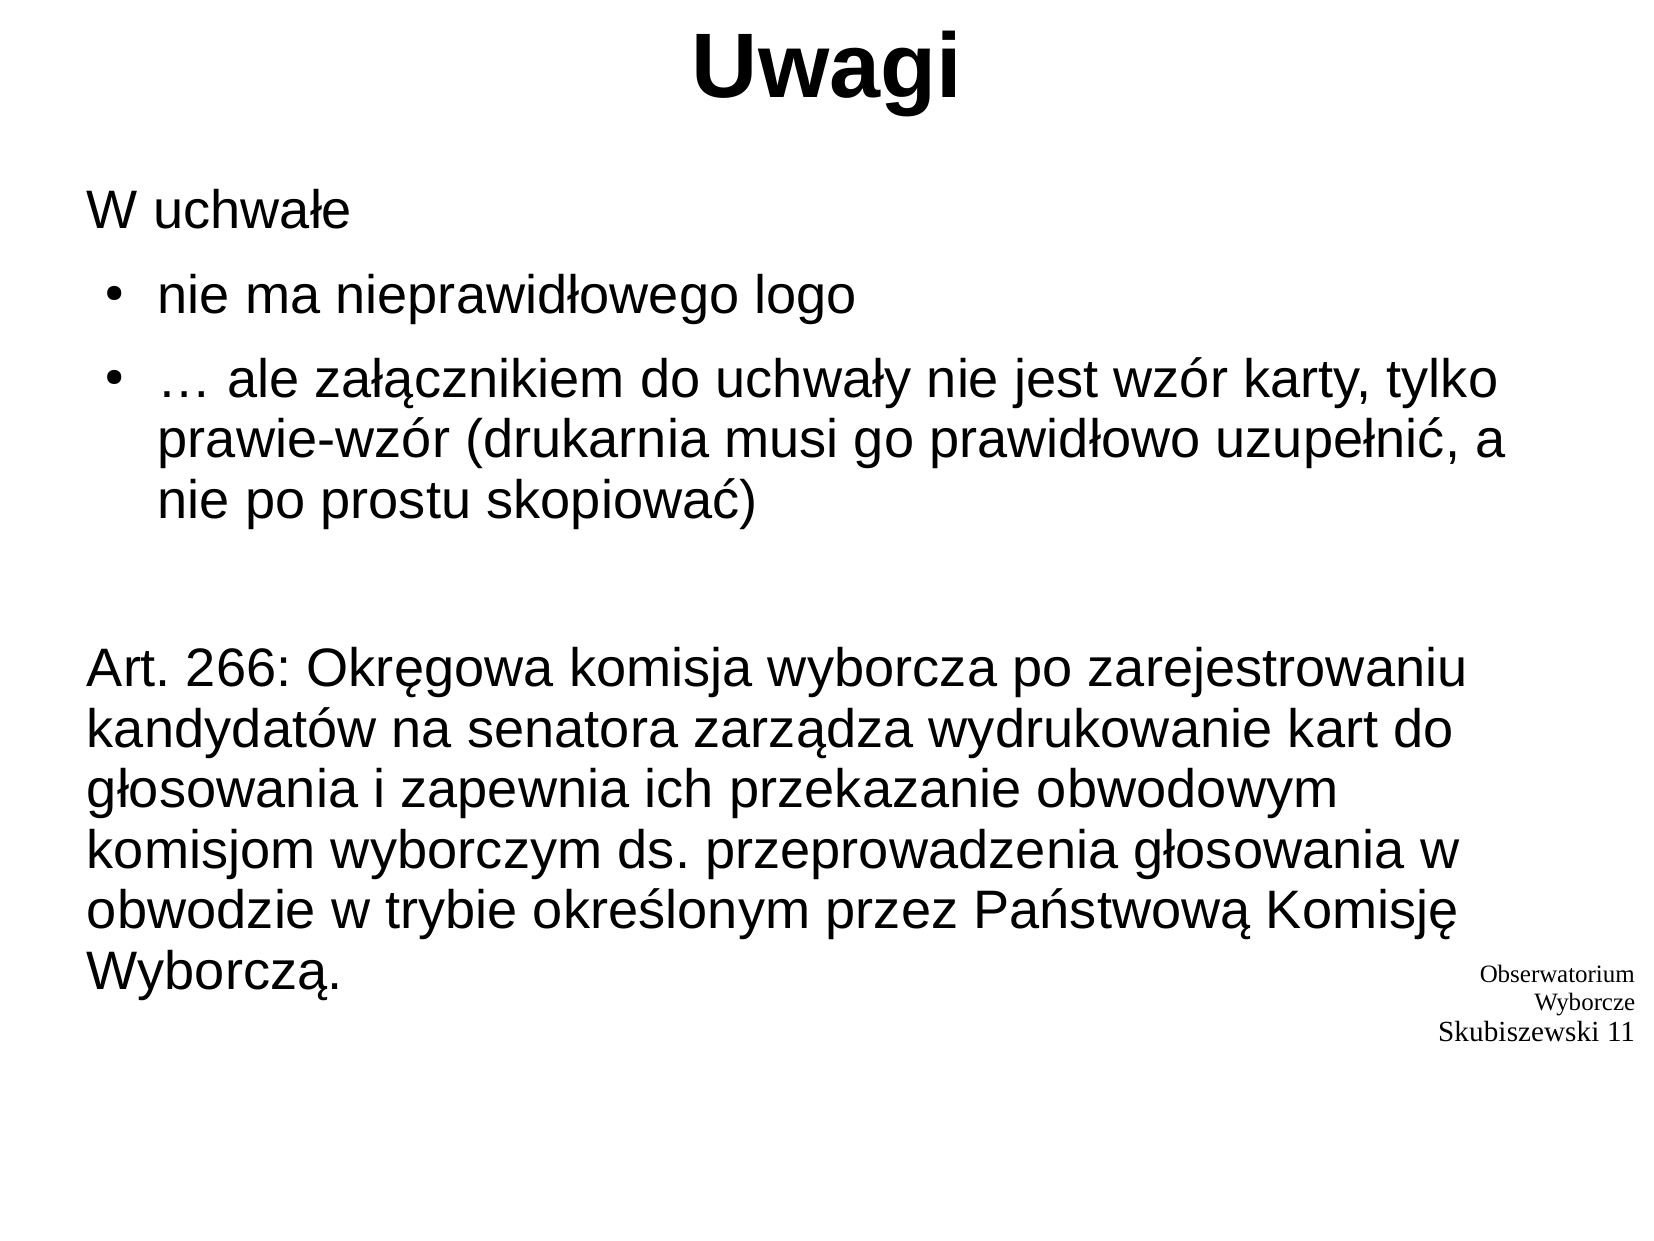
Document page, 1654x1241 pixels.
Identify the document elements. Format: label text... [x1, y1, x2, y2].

subtitle W uchwałe nie ma nieprawidłowego logo … ale załącznikiem do uchwały nie jest wzór karty, tylko prawie-wzór (drukarnia musi go prawidłowo uzupełnić, a nie po prostu skopiować) Art. 266: Okręgowa komisja wyborcza po zarejestrowaniu kandydatów na senatora zarządza wydrukowanie kart do głosowania i zapewnia ich przekazanie obwodowym komisjom wyborczym ds. przeprowadzenia głosowania w obwodzie w trybie określonym przez Państwową Komisję Wyborczą. [86, 180, 1576, 1237]
title Uwagi [82, 15, 1571, 223]
